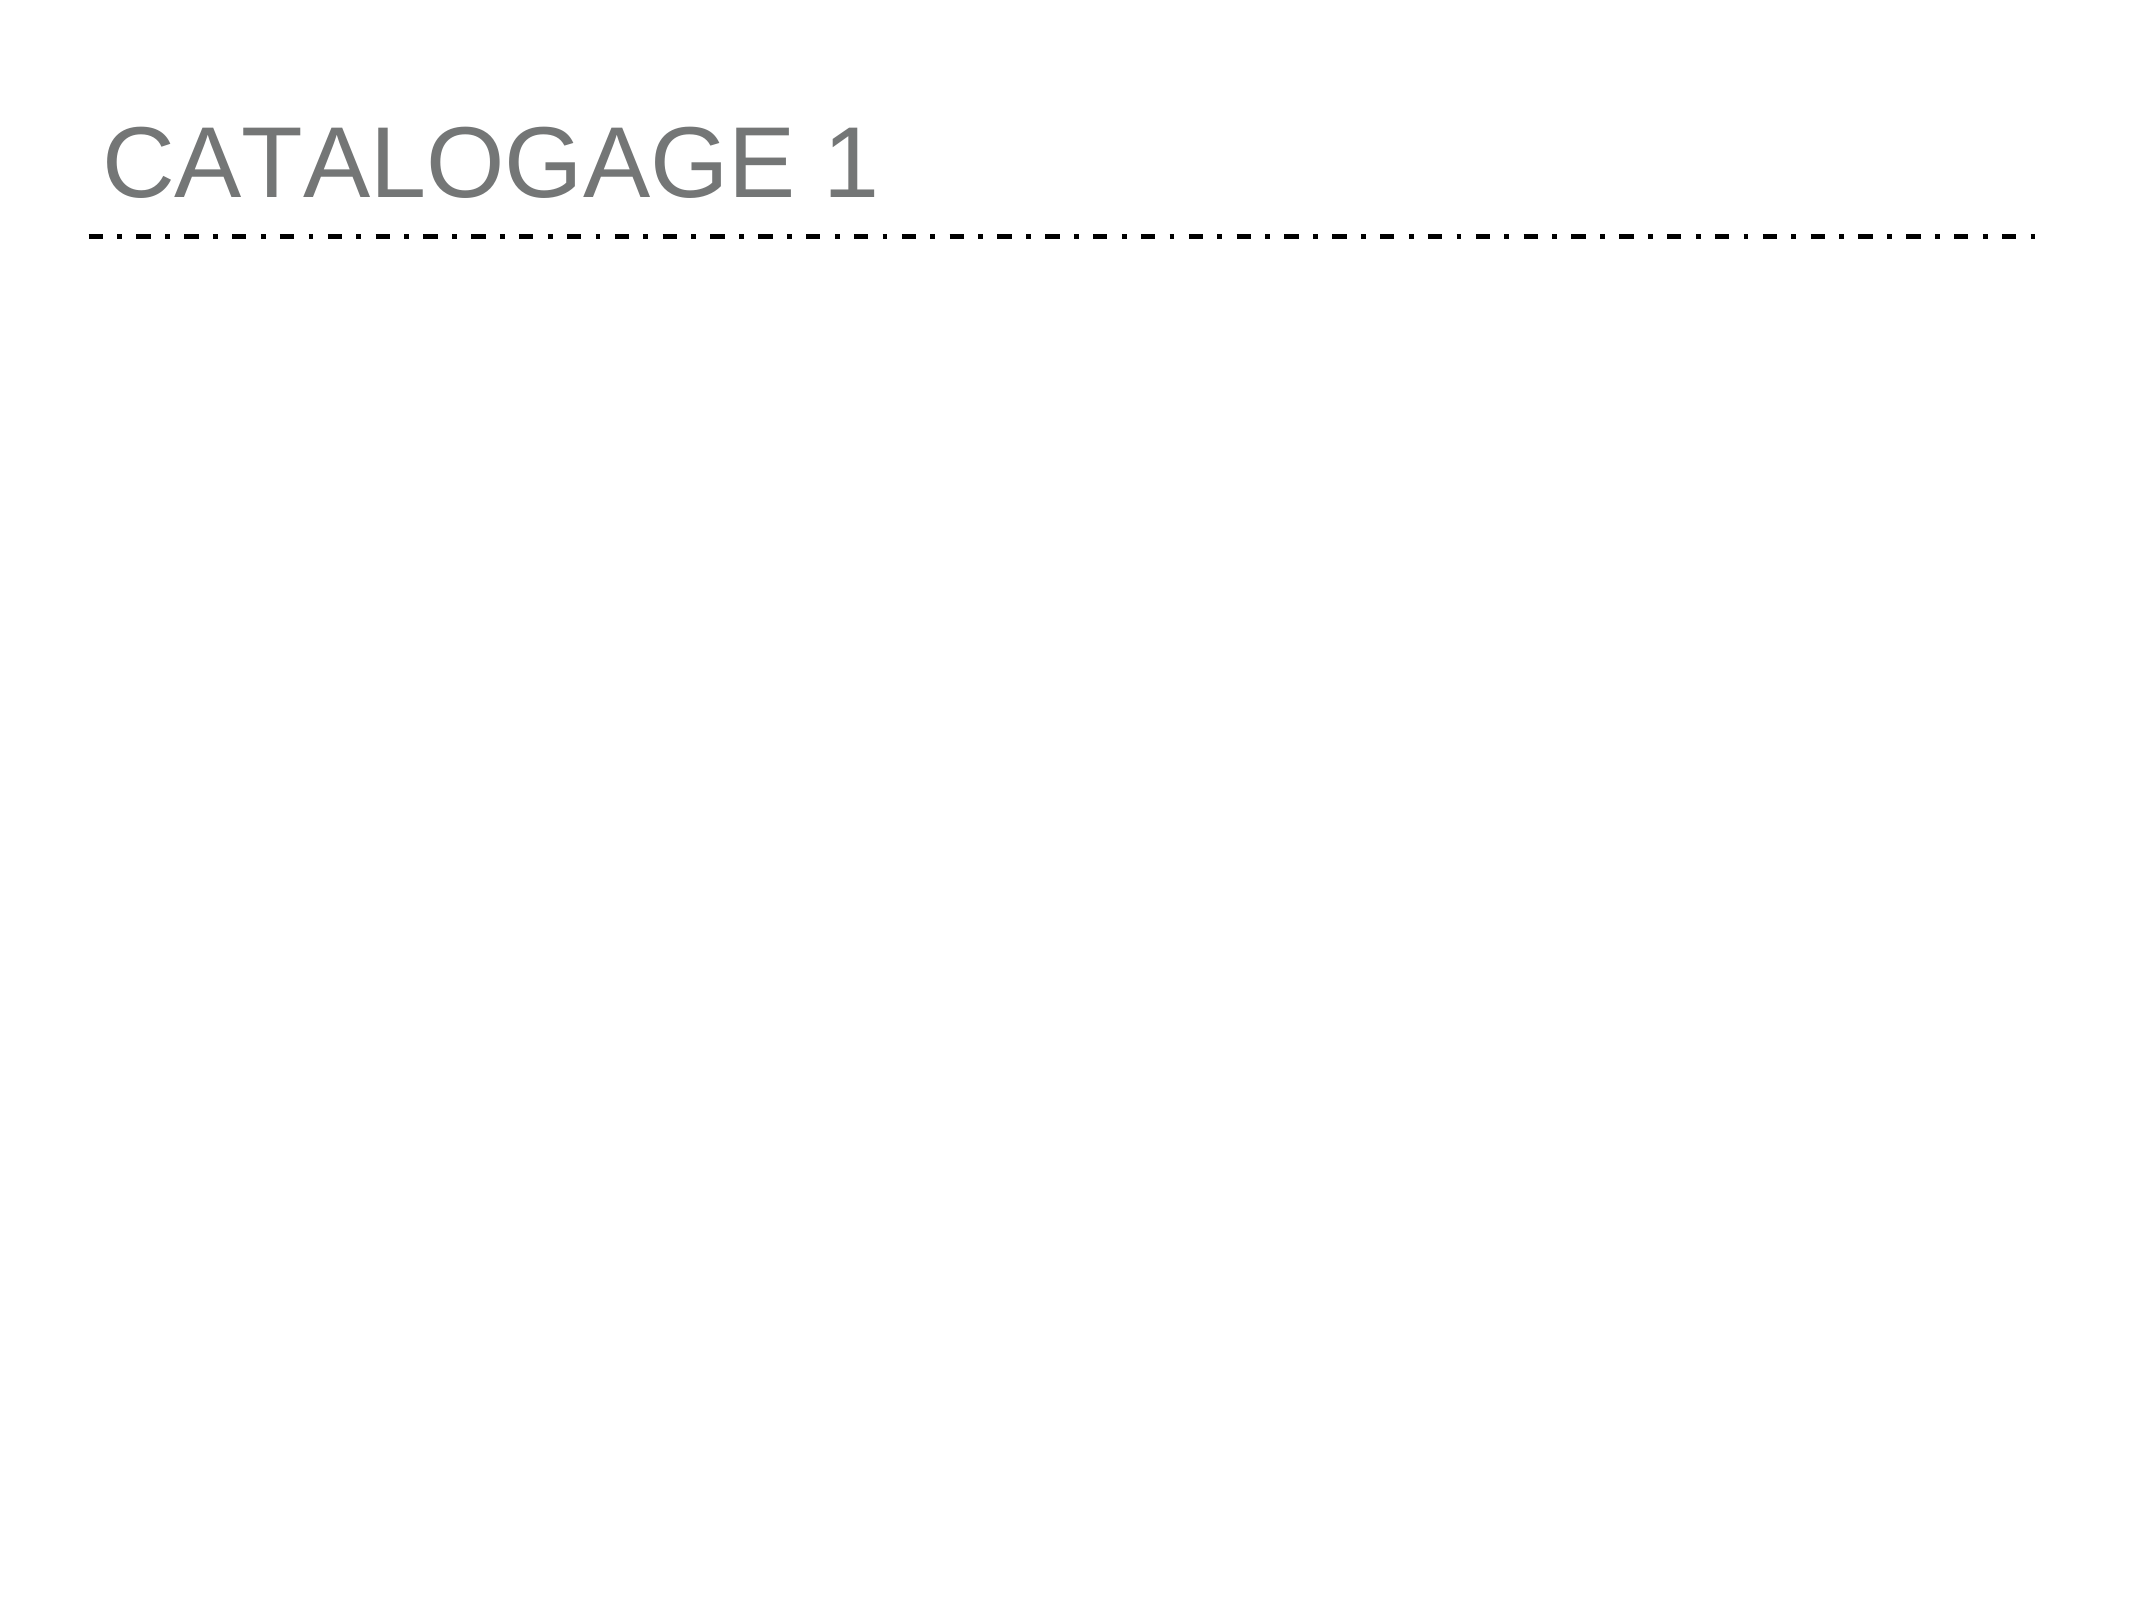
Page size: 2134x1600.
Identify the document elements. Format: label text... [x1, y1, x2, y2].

text_box CATALOGAGE 1 [94, 89, 2039, 207]
